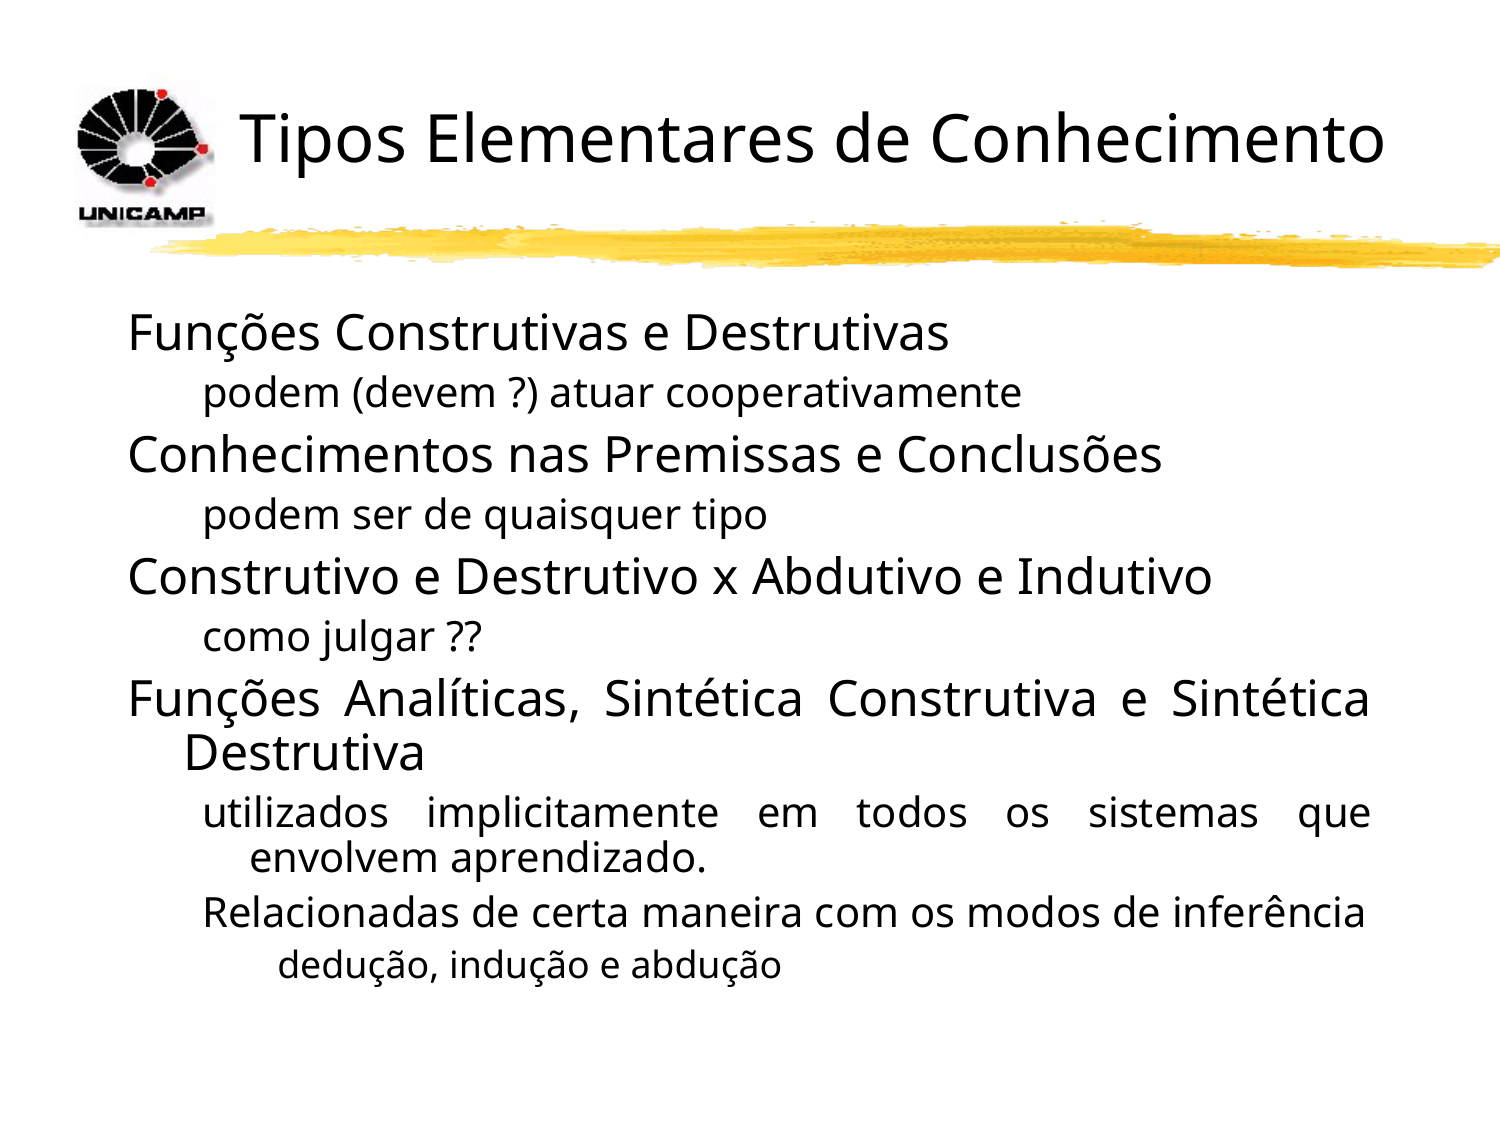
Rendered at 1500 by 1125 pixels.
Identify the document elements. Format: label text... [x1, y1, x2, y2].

text_box Funções Construtivas e Destrutivas podem (devem ?) atuar cooperativamente Conhecimentos nas Premissas e Conclusões podem ser de quaisquer tipo Construtivo e Destrutivo x Abdutivo e Indutivo como julgar ?? Funções Analíticas, Sintética Construtiva e Sintética Destrutiva utilizados implicitamente em todos os sistemas que envolvem aprendizado. Relacionadas de certa maneira com os modos de inferência dedução, indução e abdução [112, 299, 1388, 1041]
picture [75, 74, 1500, 279]
text_box Tipos Elementares de Conhecimento [224, 89, 1500, 193]
